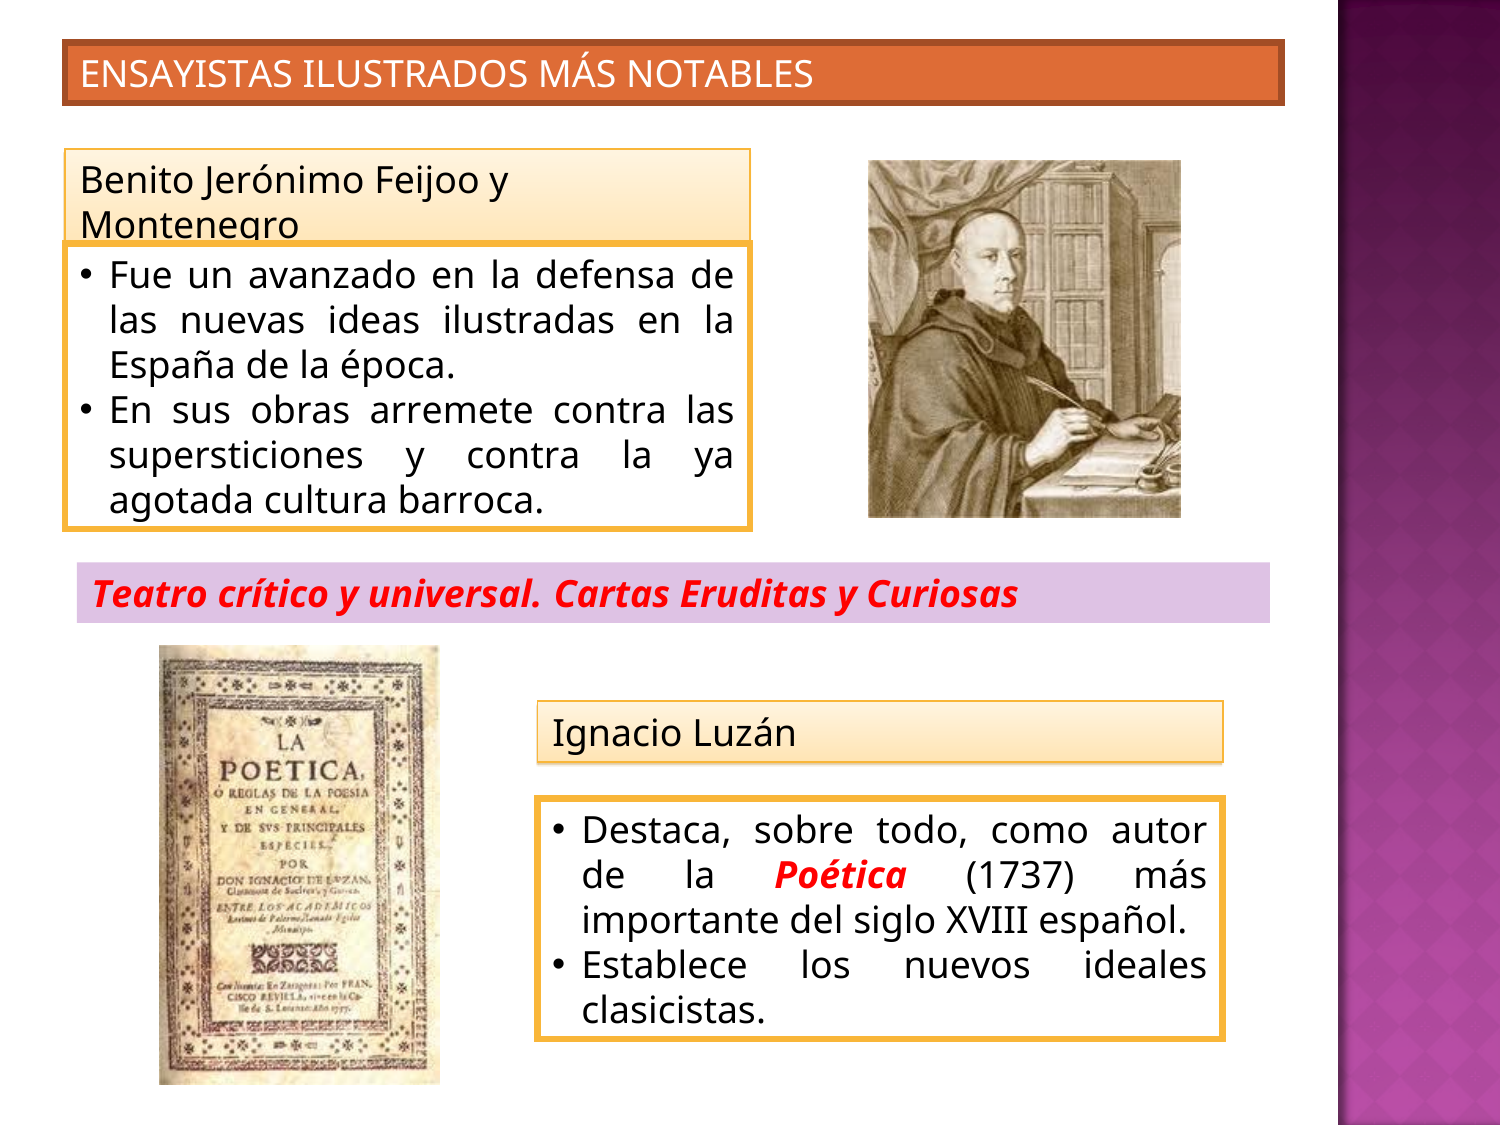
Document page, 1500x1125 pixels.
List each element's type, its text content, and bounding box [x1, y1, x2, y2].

text_box Teatro crítico y universal. Cartas Eruditas y Curiosas [76, 562, 1270, 623]
text_box Fue un avanzado en la defensa de las nuevas ideas ilustradas en la España de la época. En sus obras arremete contra las supersticiones y contra la ya agotada cultura barroca. [64, 243, 751, 529]
picture [159, 645, 440, 1085]
text_box Destaca, sobre todo, como autor de la Poética (1737) más importante del siglo XVIII español. Establece los nuevos ideales clasicistas. [537, 798, 1223, 1040]
picture [1337, 0, 1500, 1125]
text_box Benito Jerónimo Feijoo y Montenegro [64, 148, 751, 243]
picture [868, 160, 1181, 518]
text_box Ignacio Luzán [537, 701, 1223, 762]
text_box ENSAYISTAS ILUSTRADOS MÁS NOTABLES [64, 42, 1282, 104]
